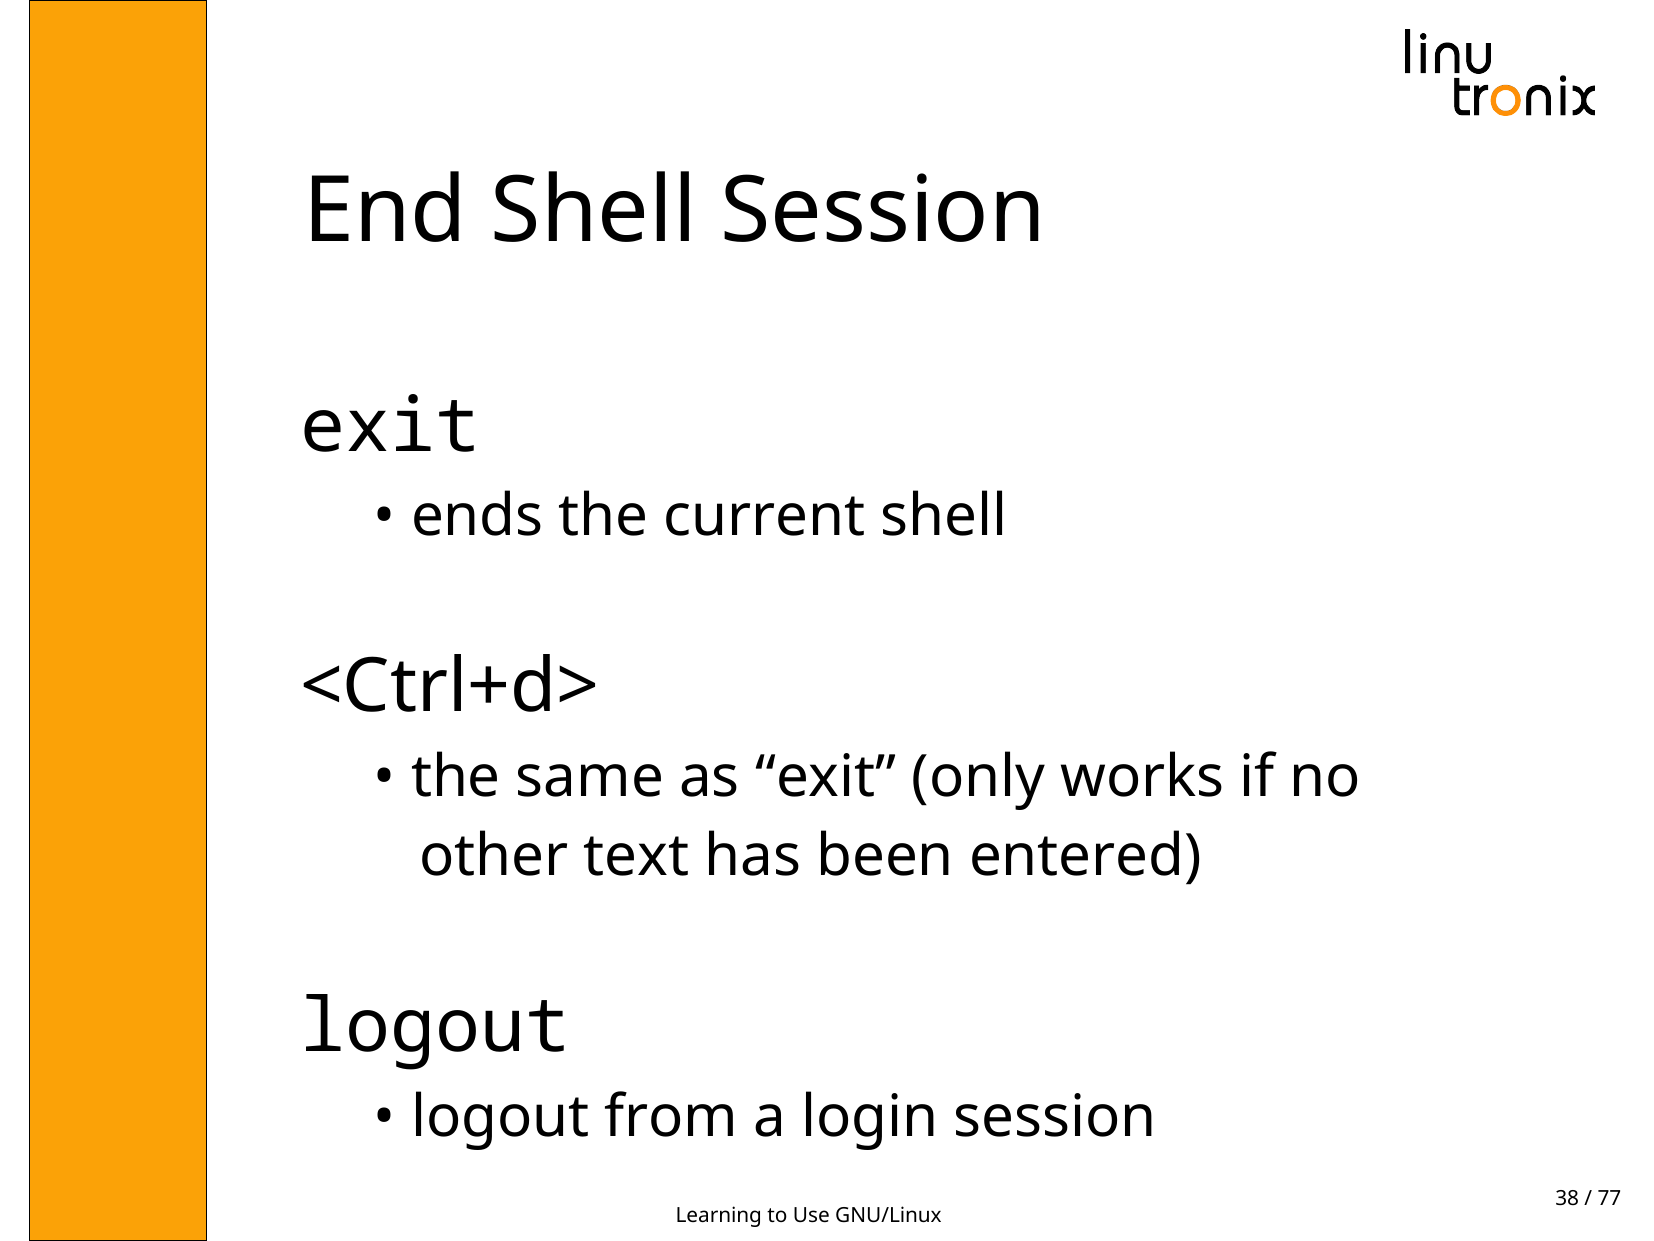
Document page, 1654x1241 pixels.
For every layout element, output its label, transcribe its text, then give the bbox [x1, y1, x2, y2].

text_box End Shell Session [303, 143, 1111, 263]
text_box exit • ends the current shell <Ctrl+d> • the same as “exit” (only works if no other text has been entered) logout • logout from a login session [300, 370, 1472, 1040]
picture [1405, 29, 1595, 116]
